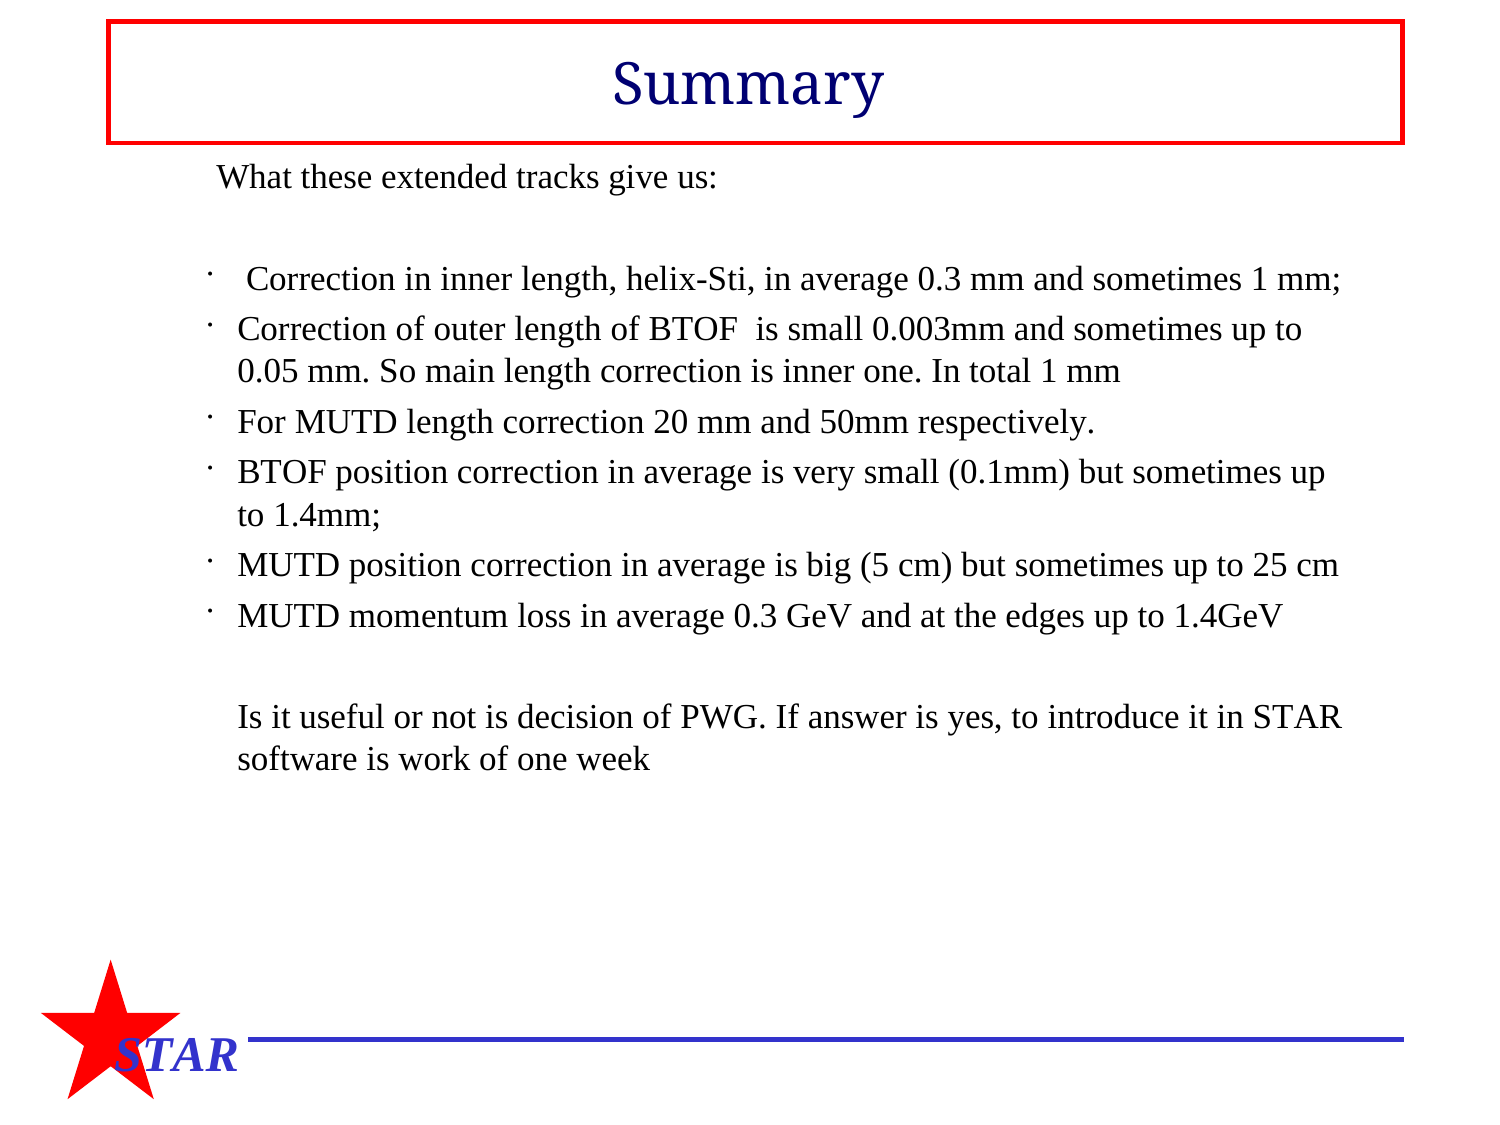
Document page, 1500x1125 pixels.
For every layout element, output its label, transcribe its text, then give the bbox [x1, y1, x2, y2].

list What these extended tracks give us: Correction in inner length, helix-Sti, in average 0.3 mm and sometimes 1 mm; Correction of outer length of BTOF is small 0.003mm and sometimes up to 0.05 mm. So main length correction is inner one. In total 1 mm For MUTD length correction 20 mm and 50mm respectively. BTOF position correction in average is very small (0.1mm) but sometimes up to 1.4mm; MUTD position correction in average is big (5 cm) but sometimes up to 25 cm MUTD momentum loss in average 0.3 GeV and at the edges up to 1.4GeV Is it useful or not is decision of PWG. If answer is yes, to introduce it in STAR software is work of one week [145, 146, 1374, 799]
title Summary [101, 32, 1395, 131]
